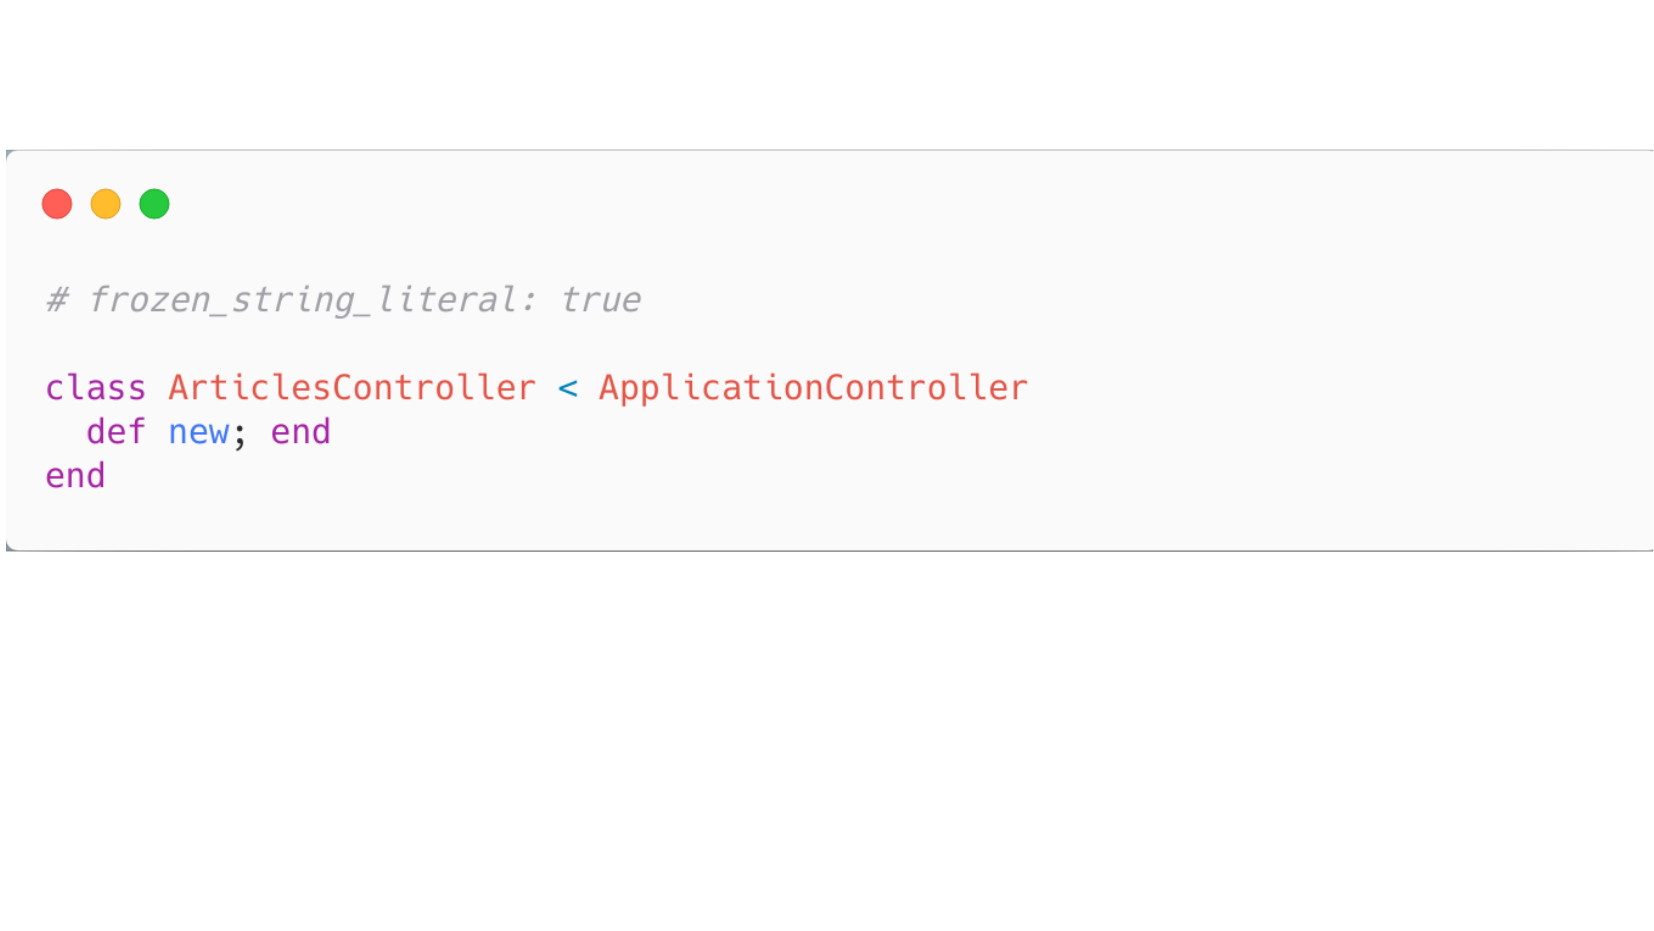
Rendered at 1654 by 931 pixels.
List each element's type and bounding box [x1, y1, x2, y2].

picture [6, 149, 1654, 552]
